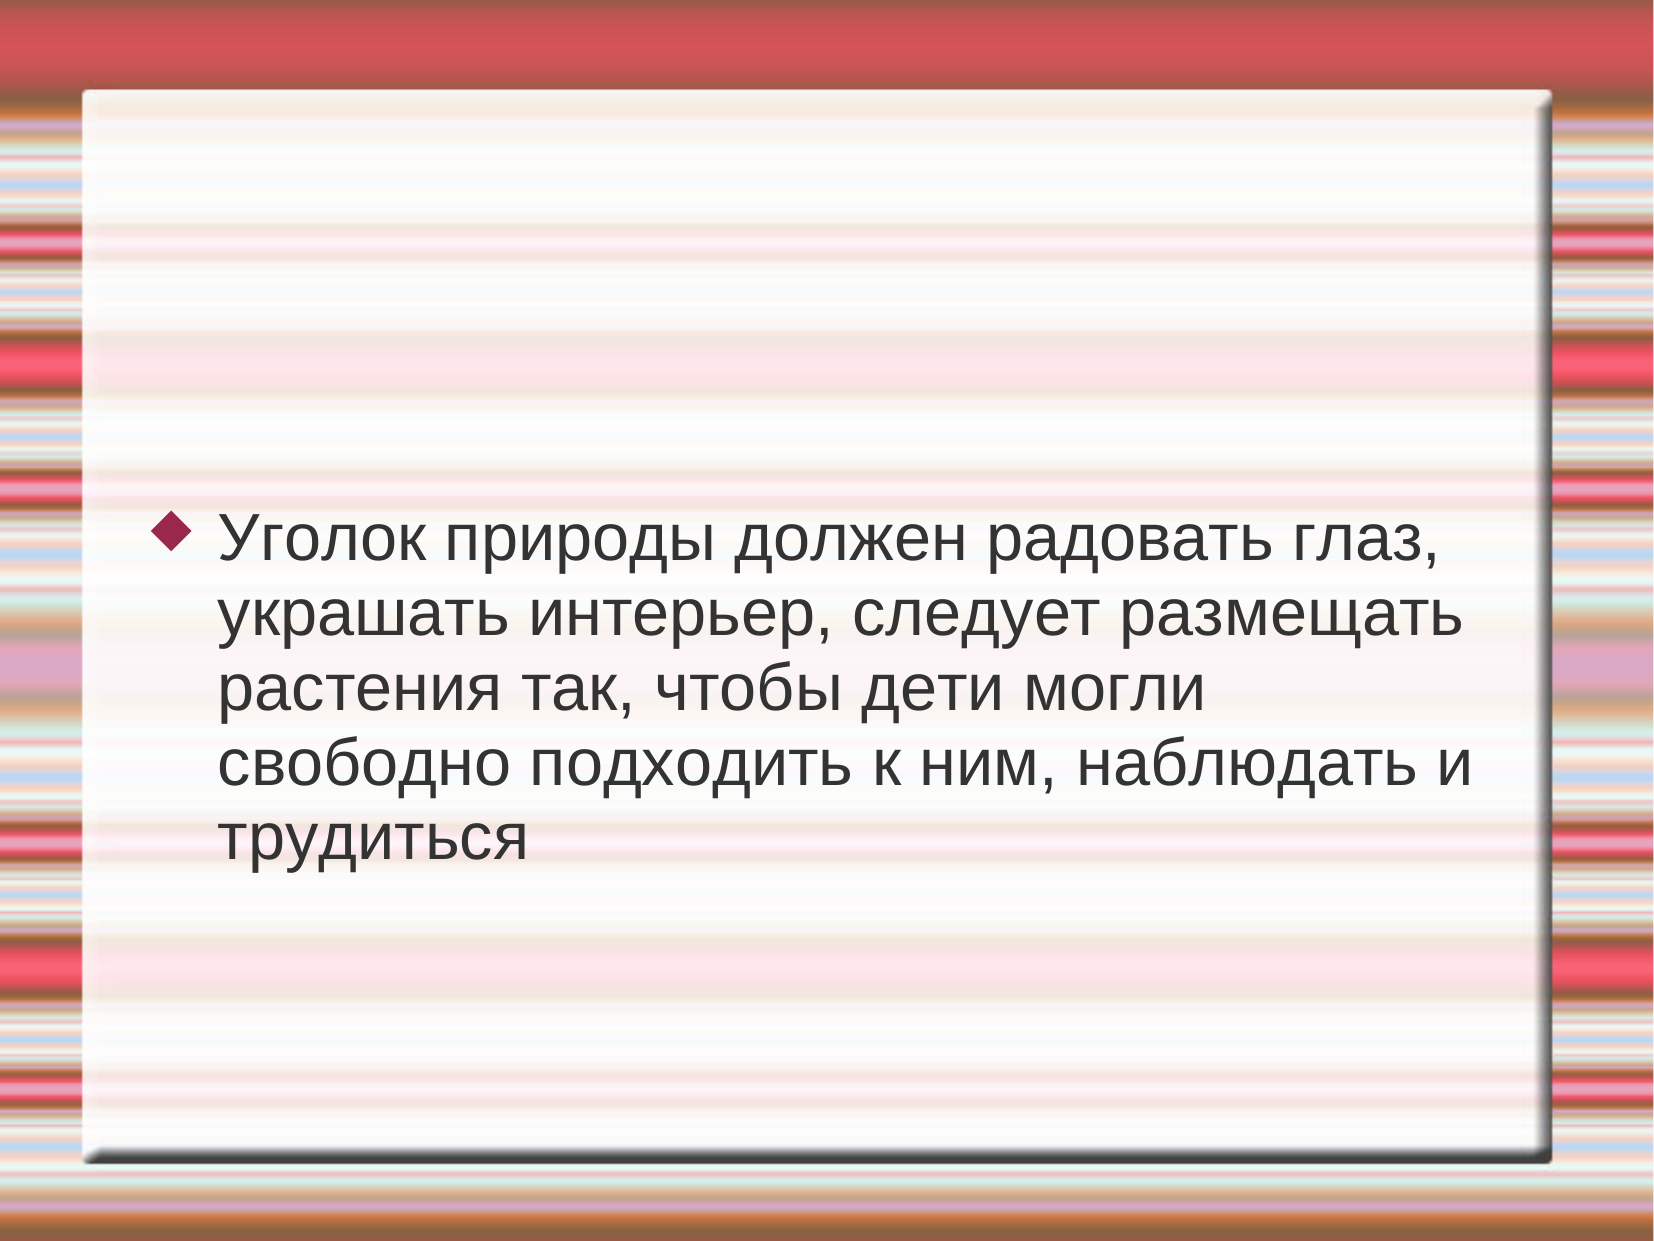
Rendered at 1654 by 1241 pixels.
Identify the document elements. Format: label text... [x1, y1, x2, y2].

list Уголок природы должен радовать глаз, украшать интерьер, следует размещать растения так, чтобы дети могли свободно подходить к ним, наблюдать и трудиться [134, 350, 1516, 1118]
picture [0, 0, 1654, 1241]
